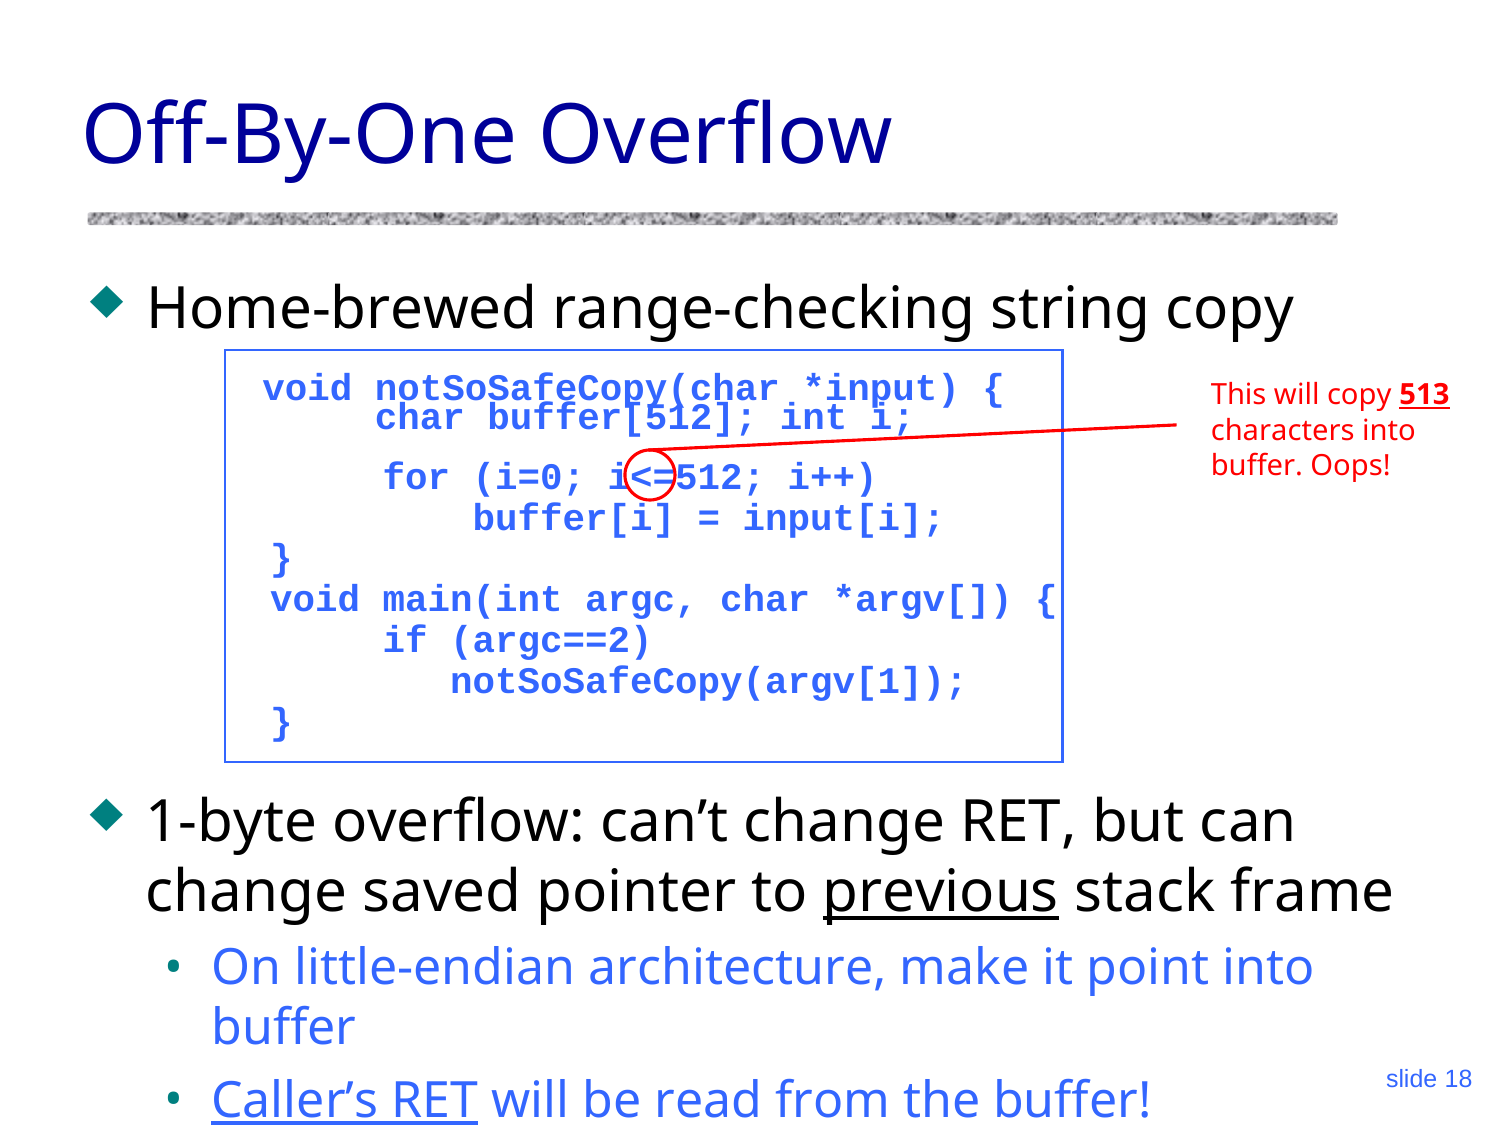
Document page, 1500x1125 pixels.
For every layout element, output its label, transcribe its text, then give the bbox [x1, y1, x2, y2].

text_box slide <number> [1174, 1025, 1488, 1101]
title Off-By-One Overflow [66, 37, 1342, 188]
text_box 1-byte overflow: can’t change RET, but can change saved pointer to previous stack frame On little-endian architecture, make it point into buffer Caller’s RET will be read from the buffer! [74, 774, 1463, 1088]
picture [87, 212, 1338, 226]
text_box This will copy 513 characters into buffer. Oops! [1196, 375, 1465, 489]
list Home-brewed range-checking string copy void notSoSafeCopy(char *input) { char buffer[512]; int i; for (i=0; i<=512; i++) buffer[i] = input[i]; } void main(int argc, char *argv[]) { if (argc==2) notSoSafeCopy(argv[1]); } [74, 262, 1463, 774]
